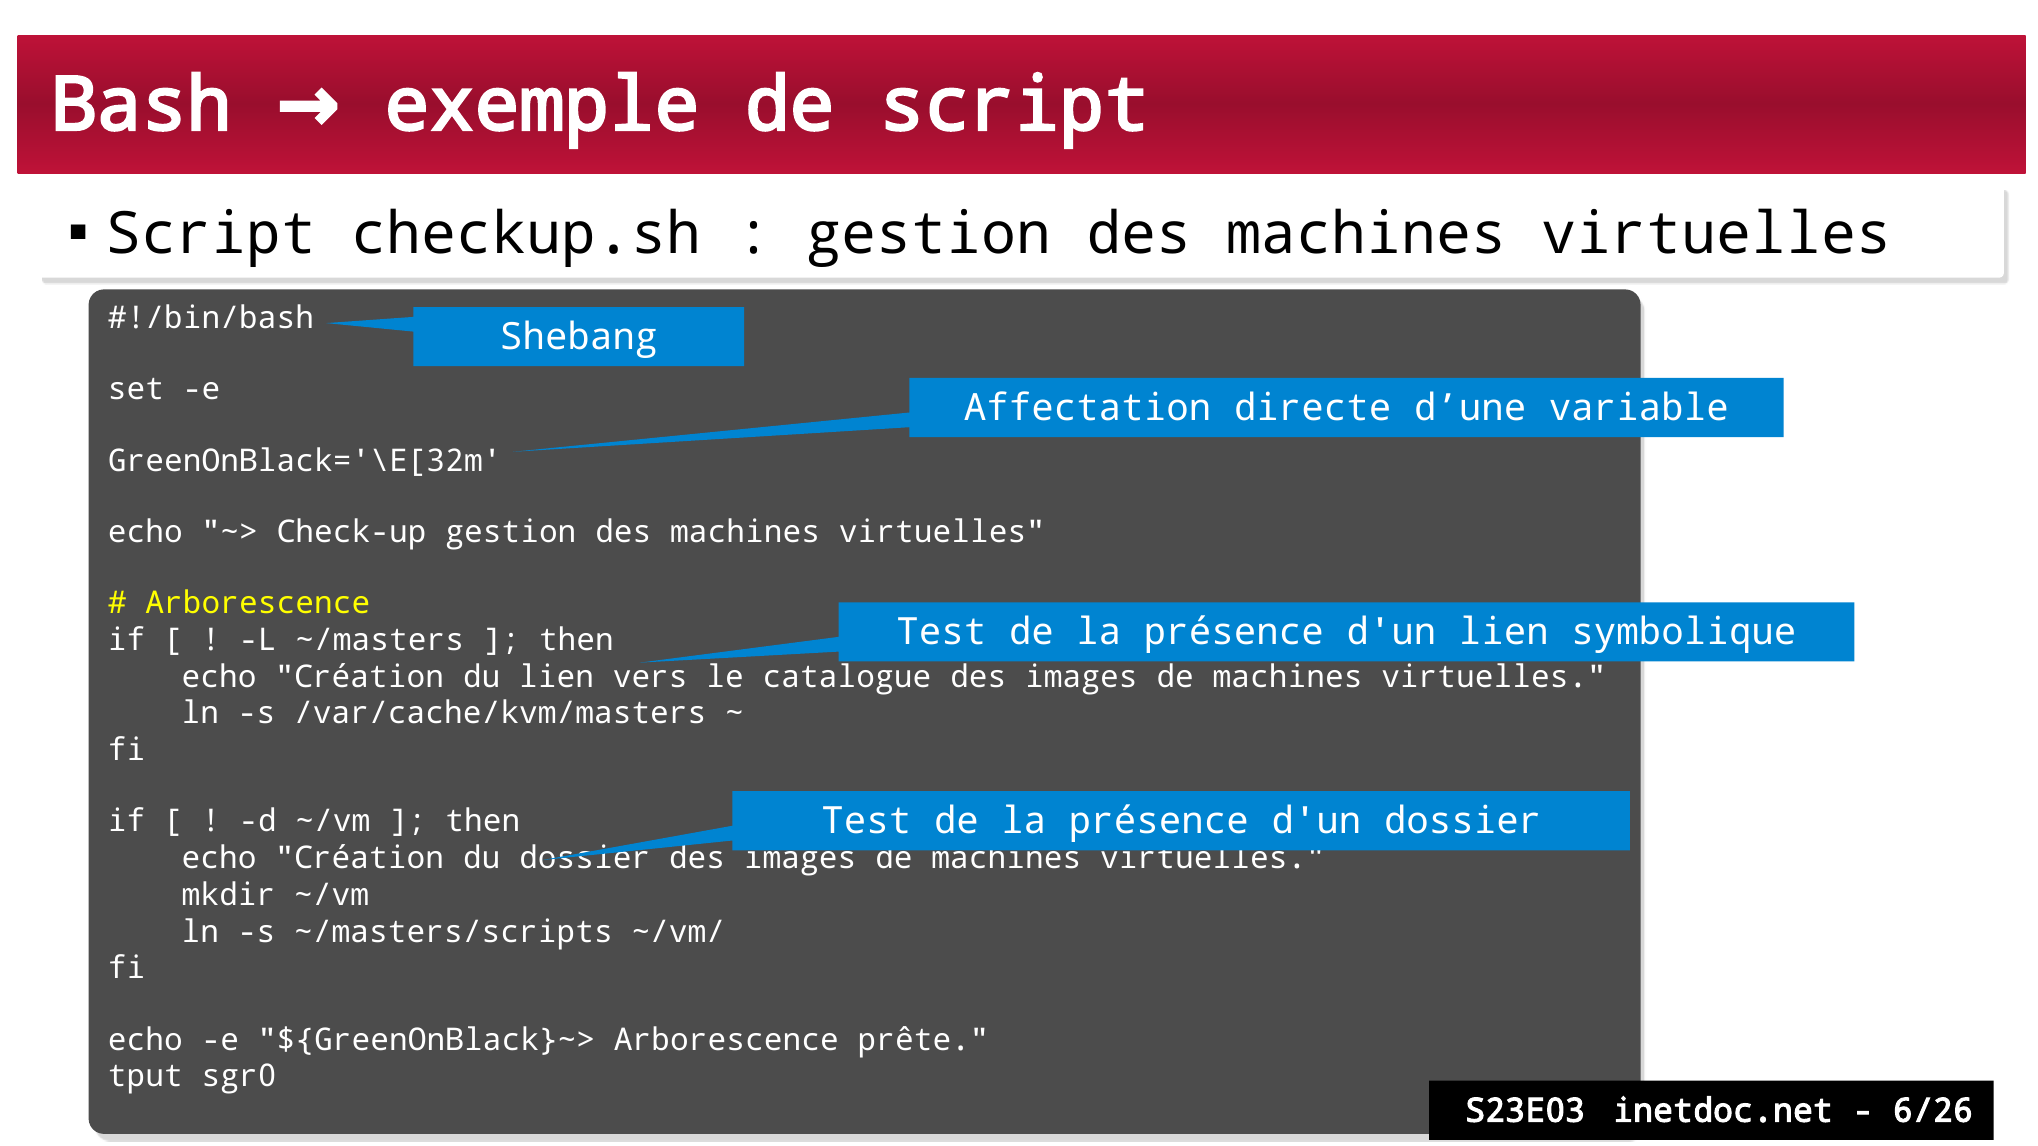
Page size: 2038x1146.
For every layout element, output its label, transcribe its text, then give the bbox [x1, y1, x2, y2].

text_box Script checkup.sh : gestion des machines virtuelles [35, 183, 2004, 278]
text_box Affectation directe d’une variable [513, 377, 1784, 452]
text_box S23E03 inetdoc.net - <numéro>/26 [1429, 1080, 1994, 1140]
text_box Test de la présence d'un dossier [542, 791, 1630, 861]
text_box Shebang [326, 307, 745, 367]
text_box #!/bin/bash set -e GreenOnBlack='\E[32m' echo "~> Check-up gestion des machines virtuelles" # Arborescence if [ ! -L ~/masters ]; then echo "Création du lien vers le catalogue des images de machines virtuelles." ln -s /var/cache/kvm/masters ~ fi if [ ! -d ~/vm ]; then echo "Création du dossier des images de machines virtuelles." mkdir ~/vm ln -s ~/masters/scripts ~/vm/ fi echo -e "${GreenOnBlack}~> Arborescence prête." tput sgr0 [88, 289, 1641, 1134]
text_box Bash → exemple de script [17, 35, 2026, 174]
text_box Test de la présence d'un lien symbolique [639, 602, 1855, 663]
